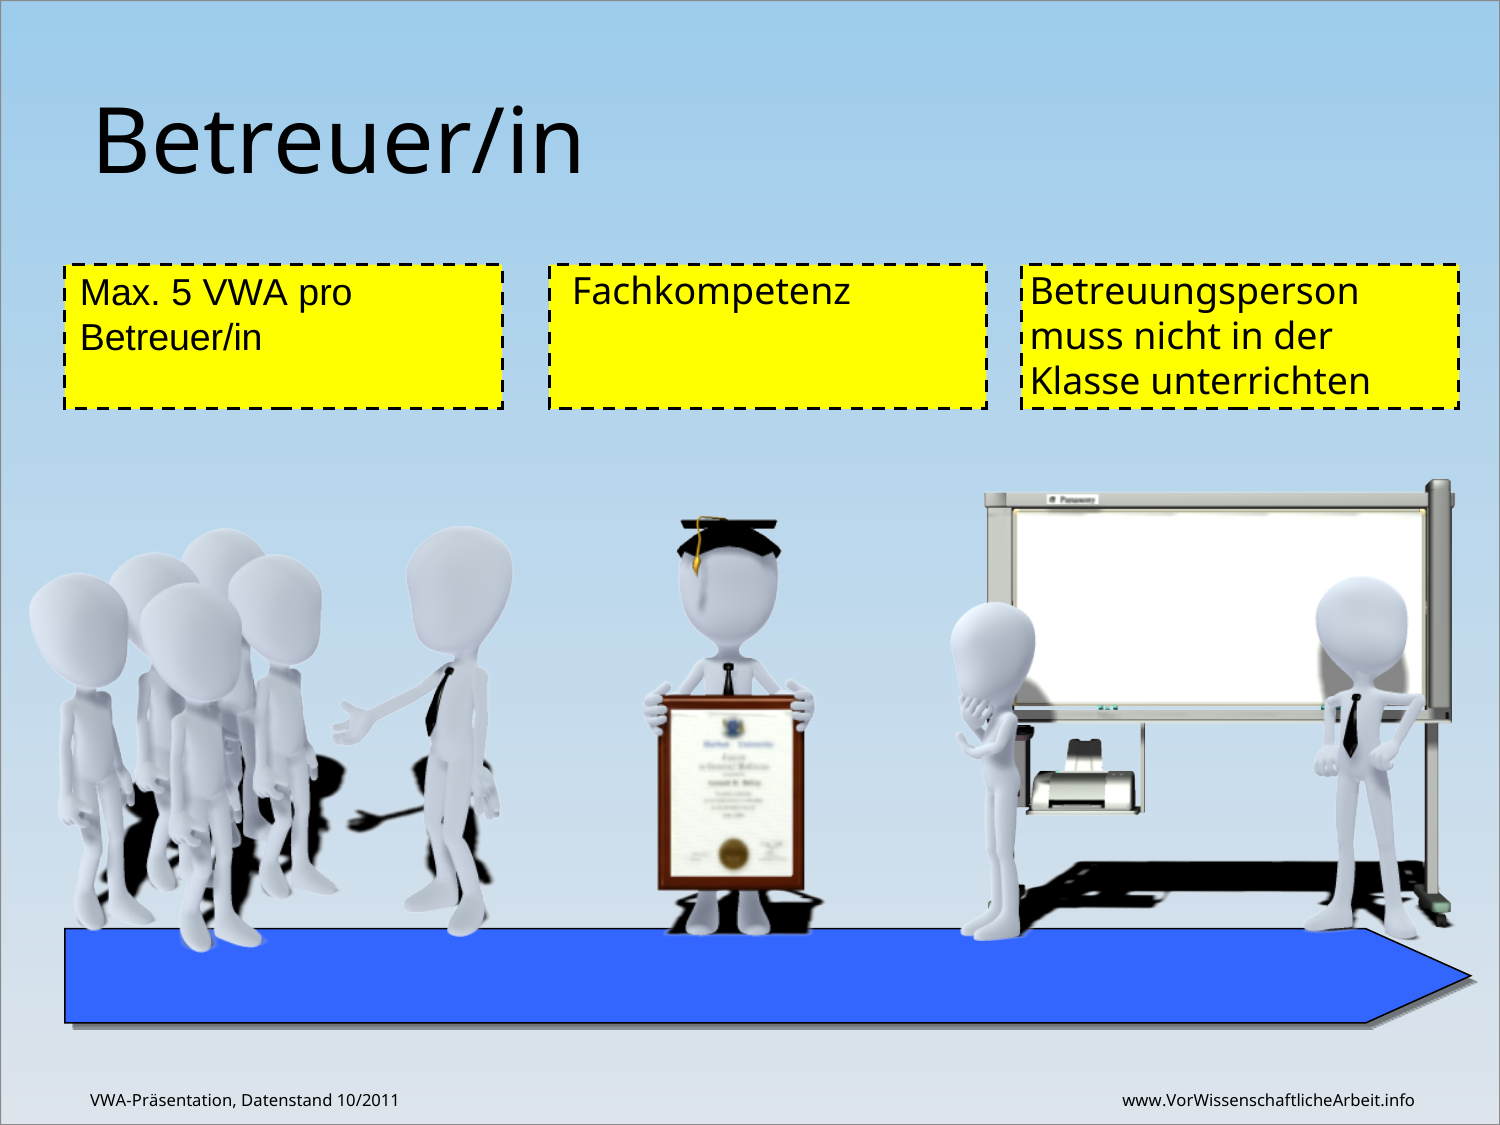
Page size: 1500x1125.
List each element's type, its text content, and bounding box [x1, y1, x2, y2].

picture [643, 515, 829, 938]
text_box [64, 928, 1471, 1023]
title Betreuer/in [76, 42, 1427, 231]
picture [950, 479, 1459, 942]
text_box Max. 5 VWA pro Betreuer/in [65, 260, 368, 366]
text_box [549, 264, 987, 409]
text_box Betreuungsperson muss nicht in der Klasse unterrichten [1014, 259, 1447, 410]
text_box Fachkompetenz [557, 259, 867, 320]
text_box [1447, 264, 1459, 409]
picture [29, 526, 514, 953]
text_box [64, 264, 503, 409]
